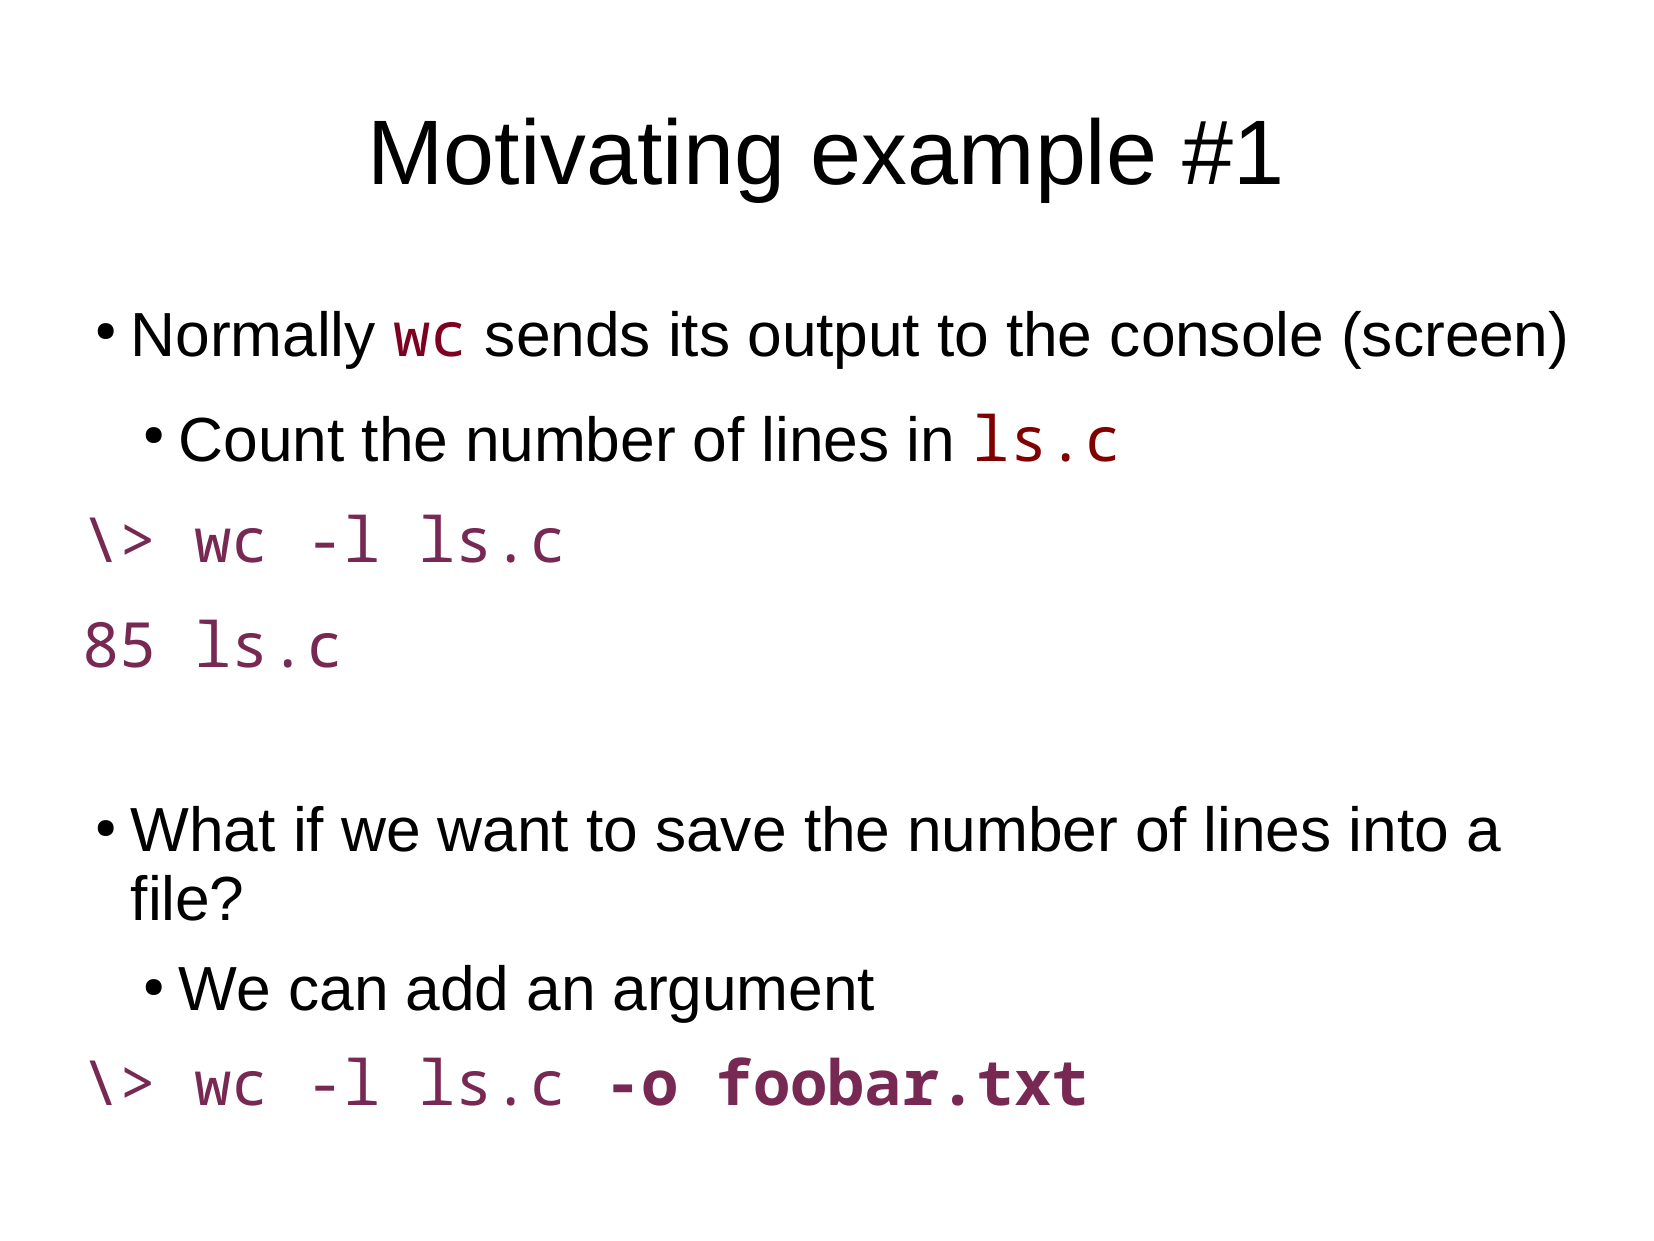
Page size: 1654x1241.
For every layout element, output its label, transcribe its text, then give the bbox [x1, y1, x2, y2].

list Normally wc sends its output to the console (screen) Count the number of lines in ls.c \> wc -l ls.c 85 ls.c What if we want to save the number of lines into a file? We can add an argument \> wc -l ls.c -o foobar.txt [82, 290, 1571, 1201]
title Motivating example #1 [82, 49, 1571, 257]
